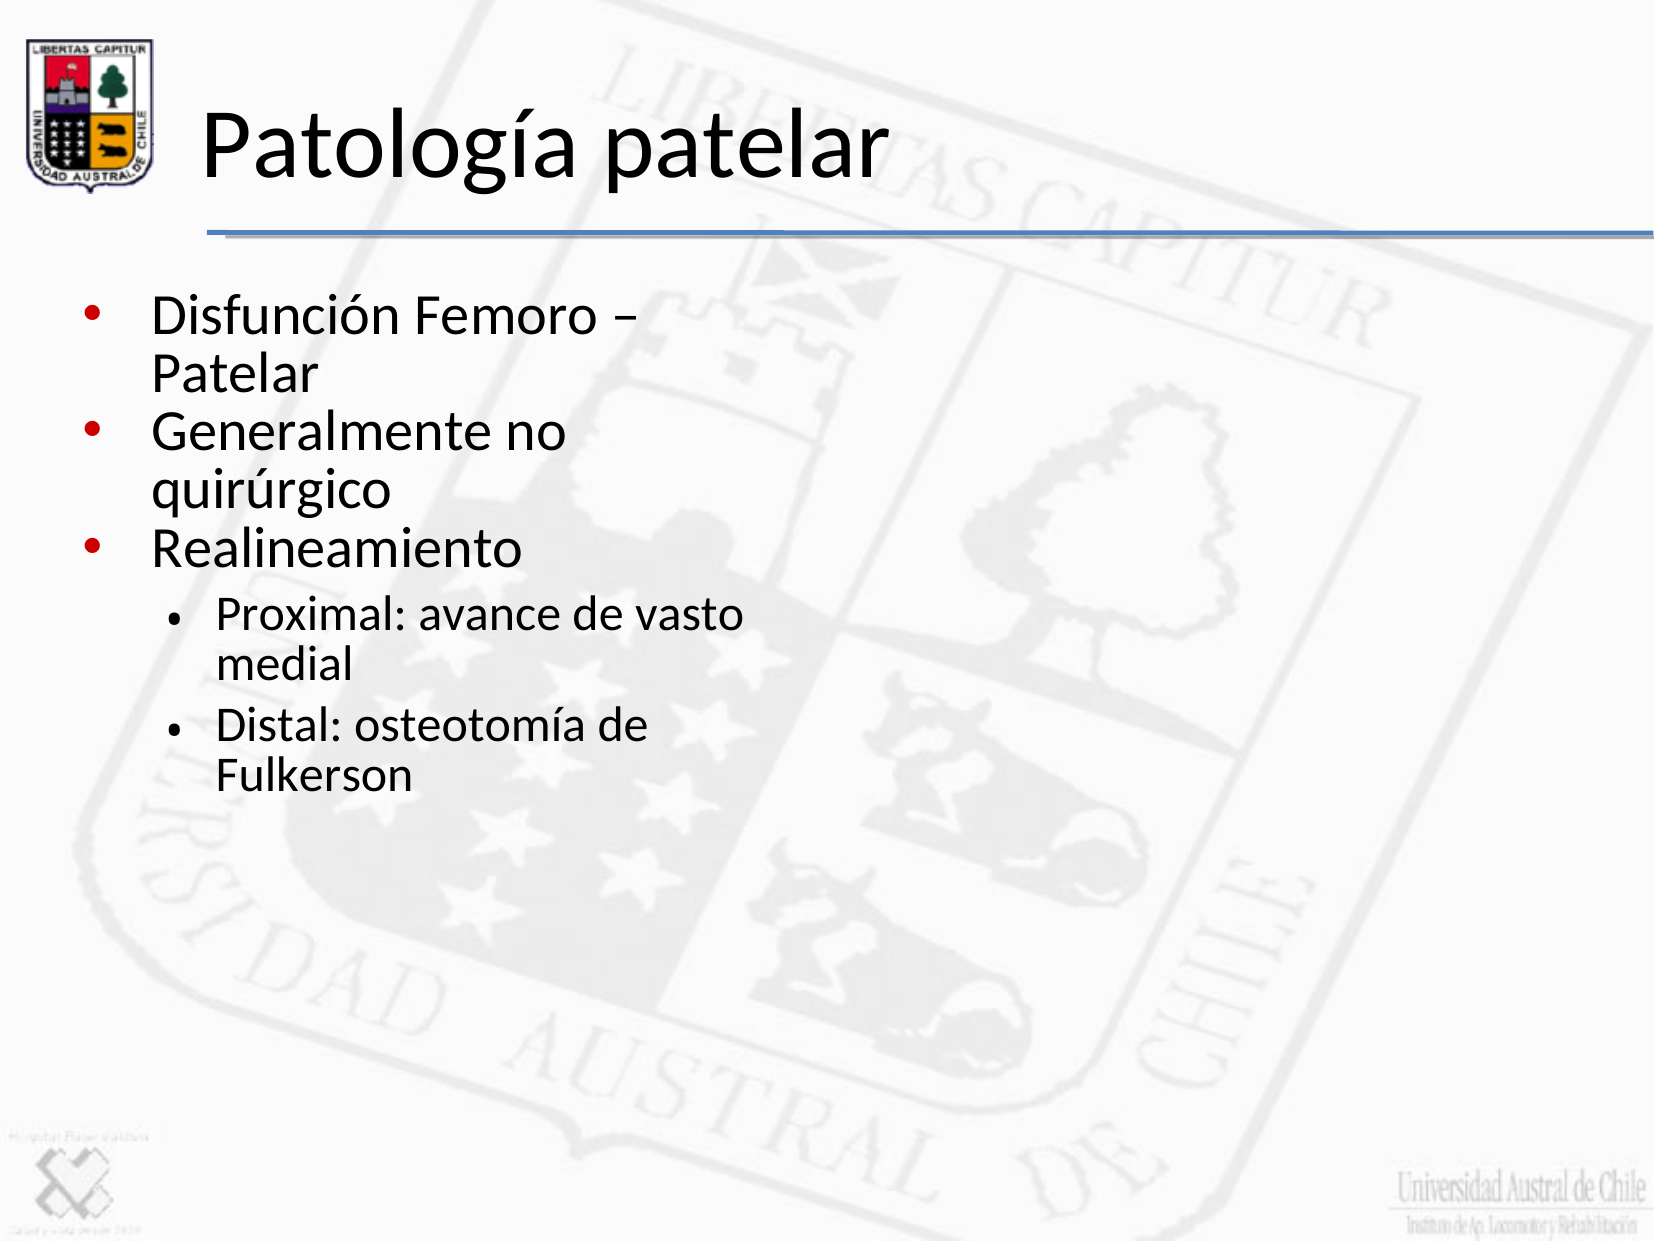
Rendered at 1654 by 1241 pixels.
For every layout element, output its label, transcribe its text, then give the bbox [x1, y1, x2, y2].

list Disfunción Femoro – Patelar Generalmente no quirúrgico Realineamiento Proximal: avance de vasto medial Distal: osteotomía de Fulkerson [82, 290, 809, 1109]
picture [0, 0, 1654, 1241]
title Patología patelar [82, 49, 1571, 257]
